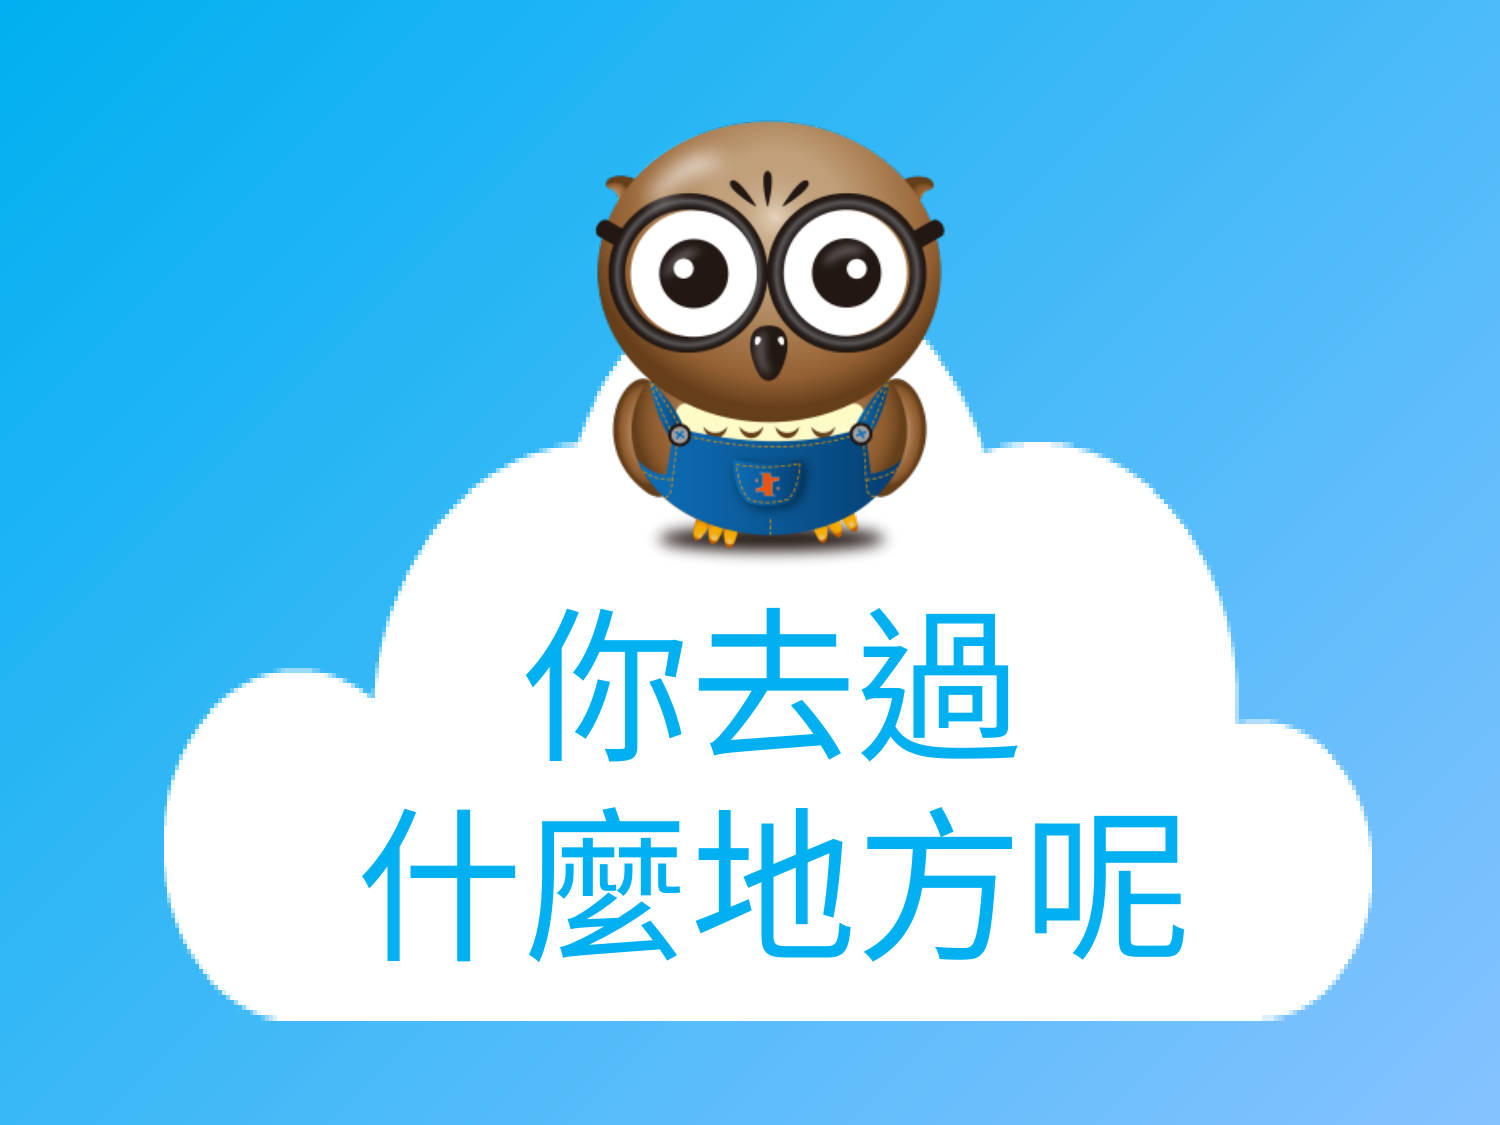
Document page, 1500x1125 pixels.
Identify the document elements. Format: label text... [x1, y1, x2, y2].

picture [164, 82, 1372, 1021]
text_box 你去過 什麼地方呢 [316, 574, 1231, 994]
